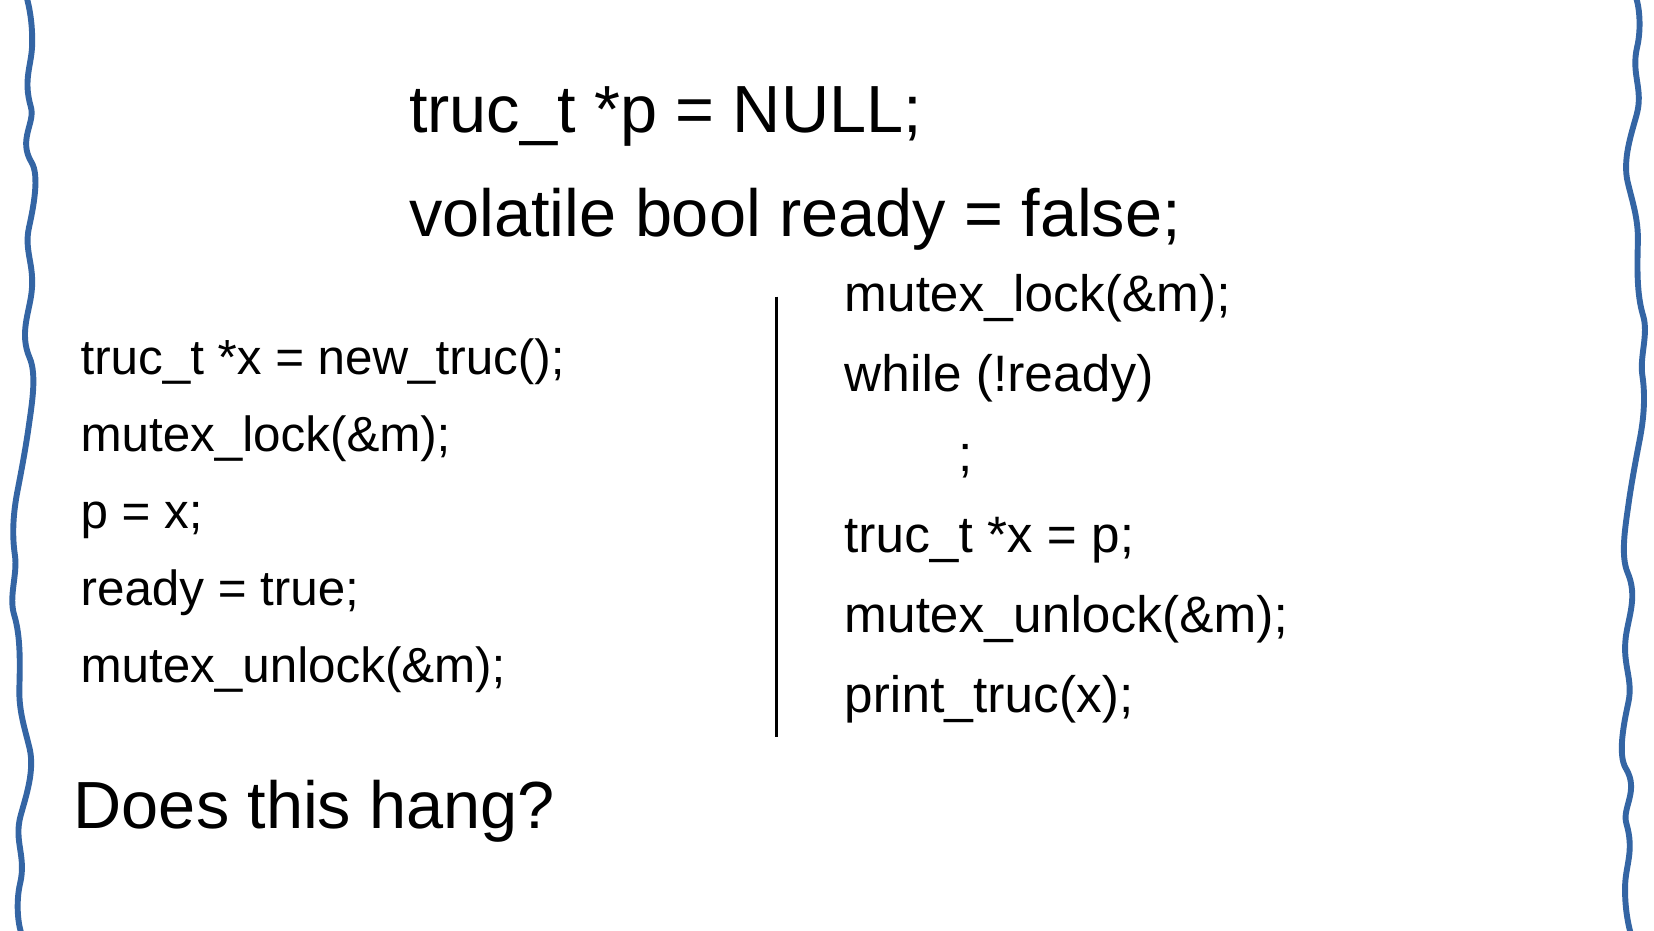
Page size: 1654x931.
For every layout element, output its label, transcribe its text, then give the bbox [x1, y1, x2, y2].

list truc_t *p = NULL; volatile bool ready = false; [409, 71, 1346, 319]
list mutex_lock(&m); while (!ready) ; truc_t *x = p; mutex_unlock(&m); print_truc(x); [844, 264, 1577, 726]
list truc_t *x = new_truc(); mutex_lock(&m); p = x; ready = true; mutex_unlock(&m); [80, 176, 807, 768]
list Does this hang? [73, 768, 1580, 870]
